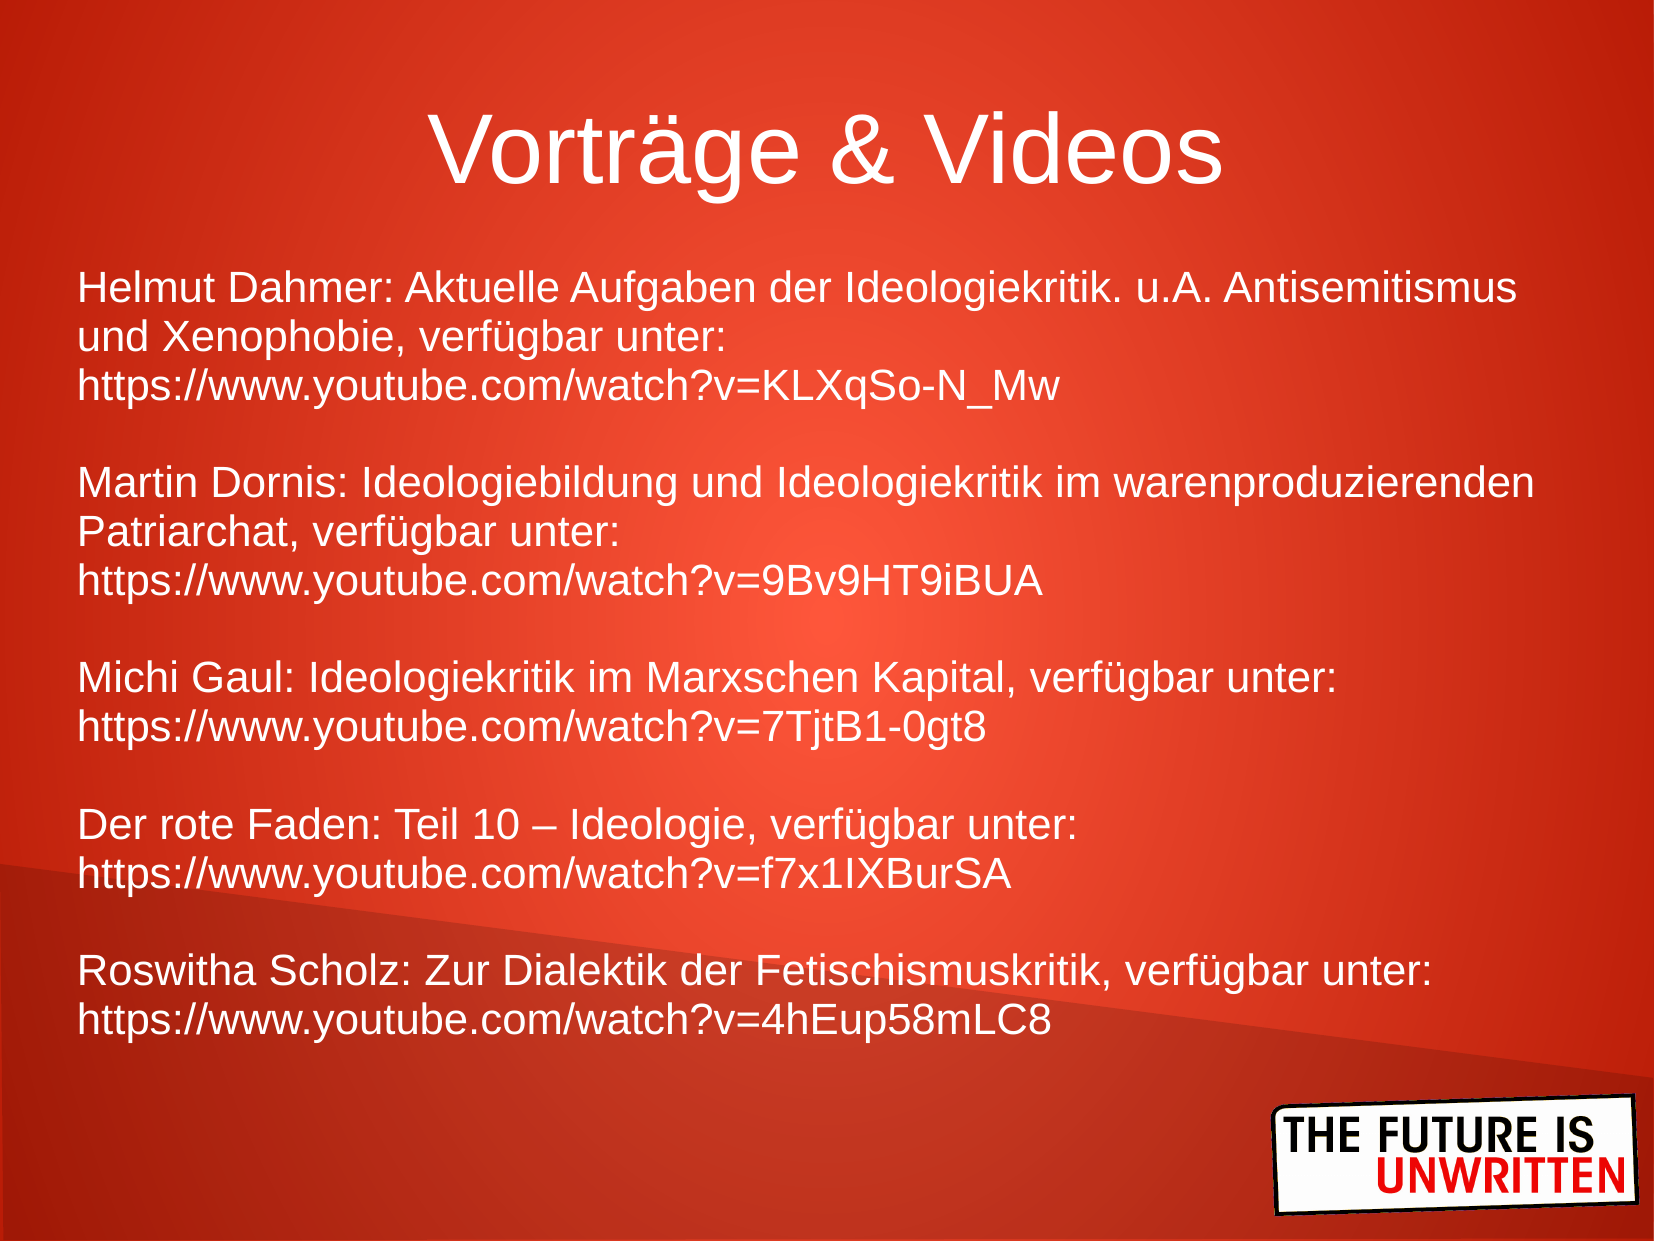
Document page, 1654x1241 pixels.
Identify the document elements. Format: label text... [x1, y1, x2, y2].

title Vorträge & Videos [82, 47, 1571, 252]
subtitle Helmut Dahmer: Aktuelle Aufgaben der Ideologiekritik. u.A. Antisemitismus und Xenophobie, verfügbar unter: https://www.youtube.com/watch?v=KLXqSo-N_Mw Martin Dornis: Ideologiebildung und Ideologiekritik im warenproduzierenden Patriarchat, verfügbar unter: https://www.youtube.com/watch?v=9Bv9HT9iBUA Michi Gaul: Ideologiekritik im Marxschen Kapital, verfügbar unter: https://www.youtube.com/watch?v=7TjtB1-0gt8 Der rote Faden: Teil 10 – Ideologie, verfügbar unter: https://www.youtube.com/watch?v=f7x1IXBurSA Roswitha Scholz: Zur Dialektik der Fetischismuskritik, verfügbar unter: https://www.youtube.com/watch?v=4hEup58mLC8 [76, 214, 1565, 1044]
picture [1269, 1092, 1640, 1217]
